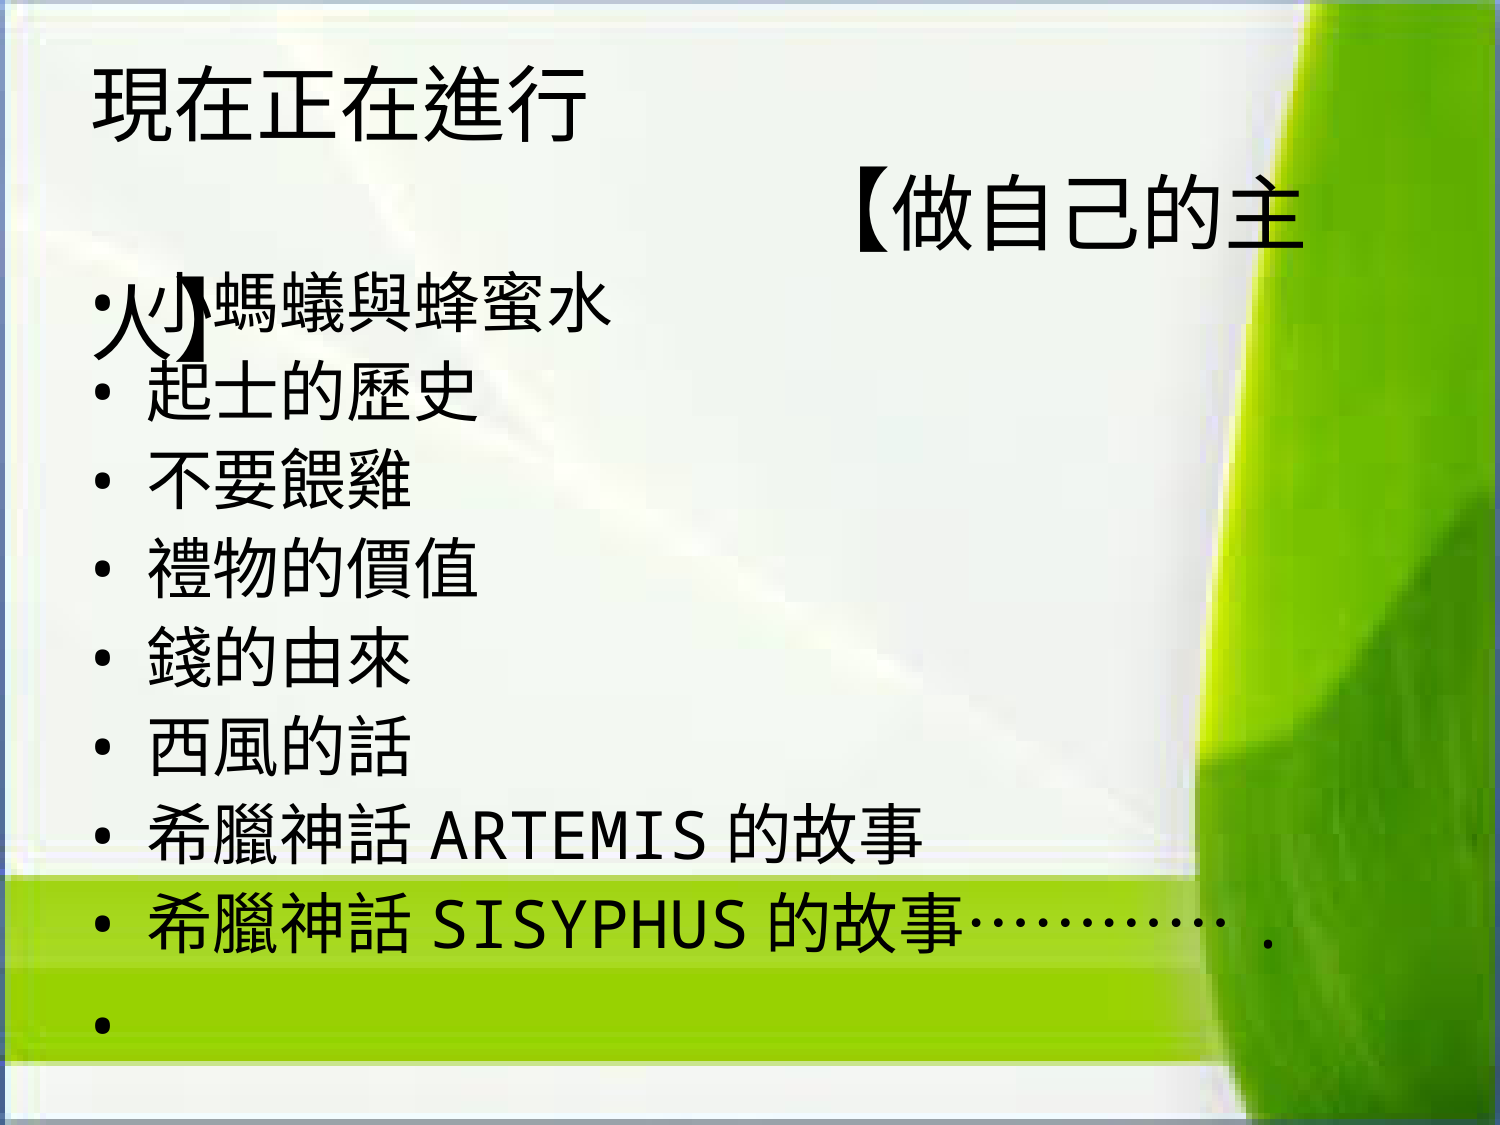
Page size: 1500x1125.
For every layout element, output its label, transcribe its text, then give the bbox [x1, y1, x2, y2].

title 現在正在進行 【做自己的主人】 [75, 45, 1426, 233]
list 小螞蟻與蜂蜜水 起士的歷史 不要餵雞 禮物的價值 錢的由來 西風的話 希臘神話ARTEMIS的故事 希臘神話SISYPHUS的故事…………. [75, 262, 1426, 1005]
